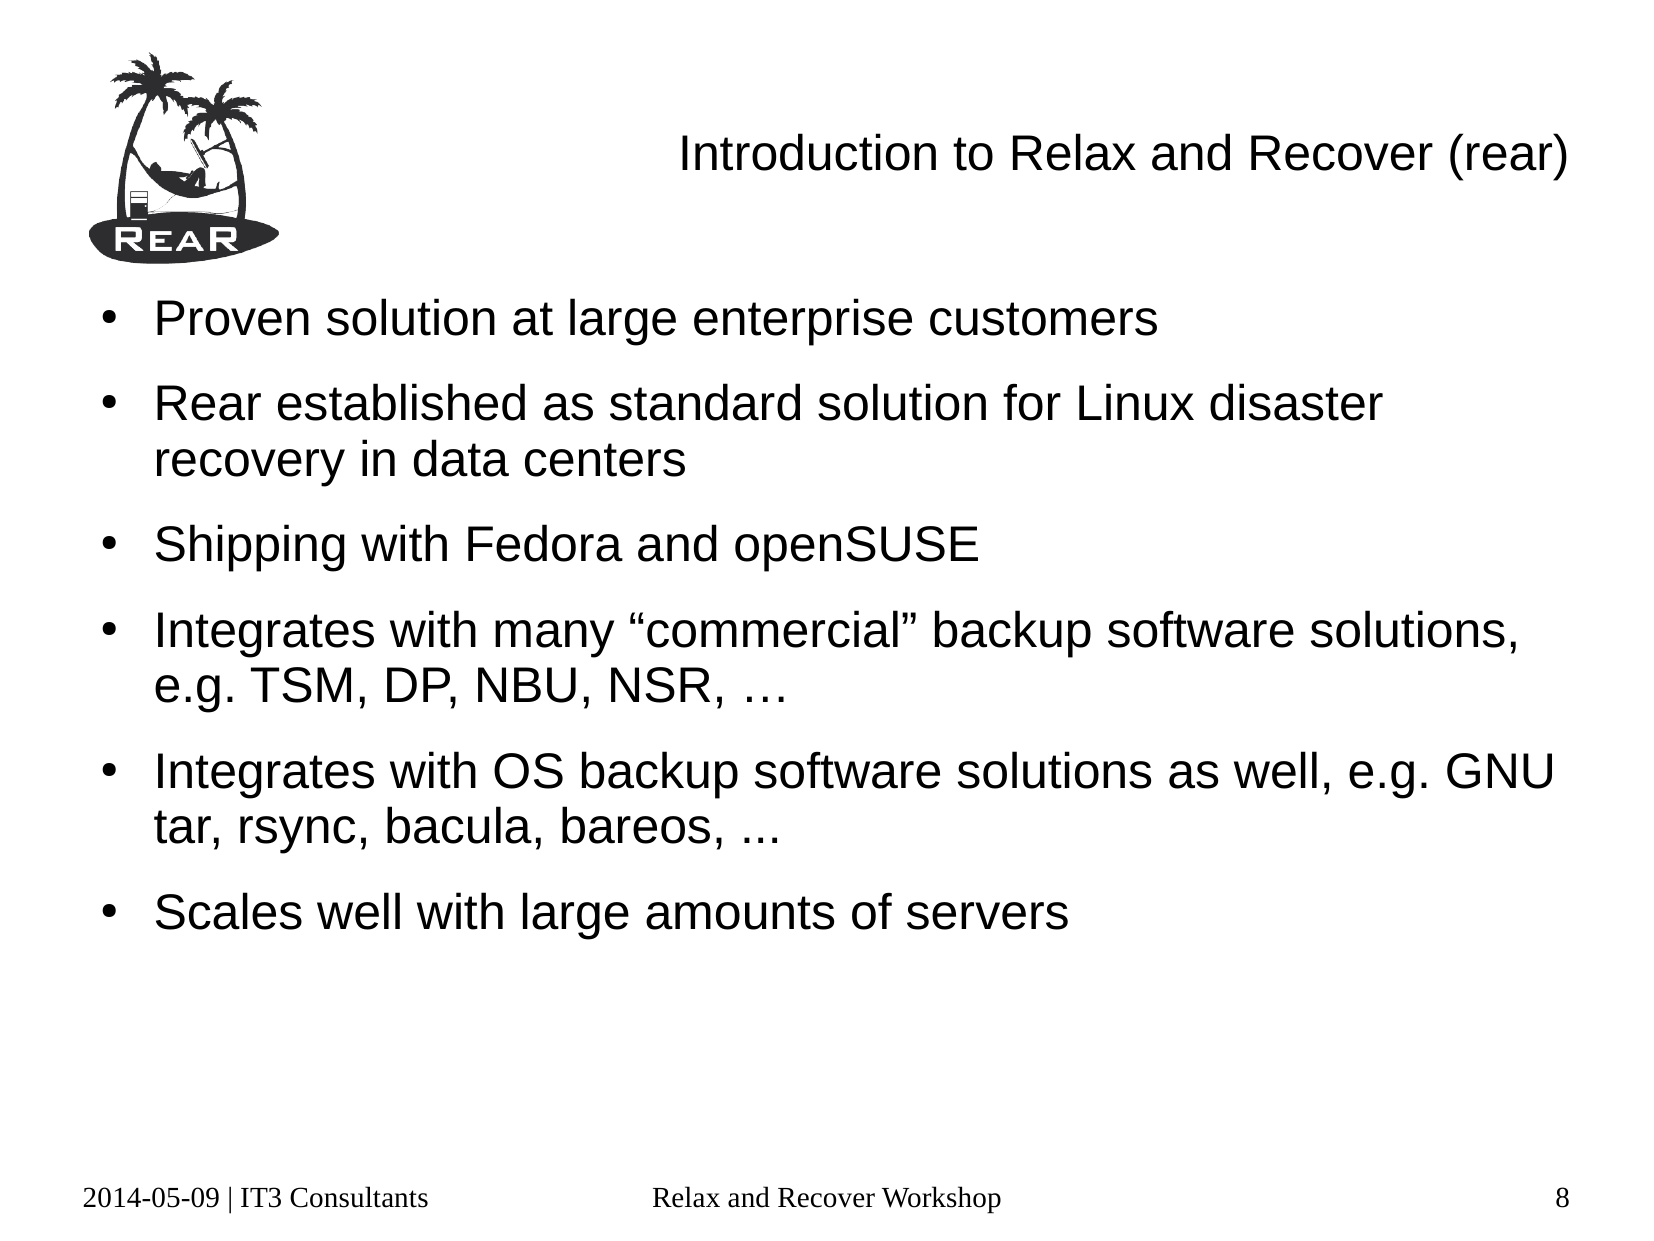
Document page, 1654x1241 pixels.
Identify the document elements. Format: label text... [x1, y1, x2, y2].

title Introduction to Relax and Recover (rear) [295, 49, 1571, 257]
picture [88, 52, 279, 266]
list Proven solution at large enterprise customers Rear established as standard solution for Linux disaster recovery in data centers Shipping with Fedora and openSUSE Integrates with many “commercial” backup software solutions, e.g. TSM, DP, NBU, NSR, … Integrates with OS backup software solutions as well, e.g. GNU tar, rsync, bacula, bareos, ... Scales well with large amounts of servers [82, 290, 1571, 1010]
